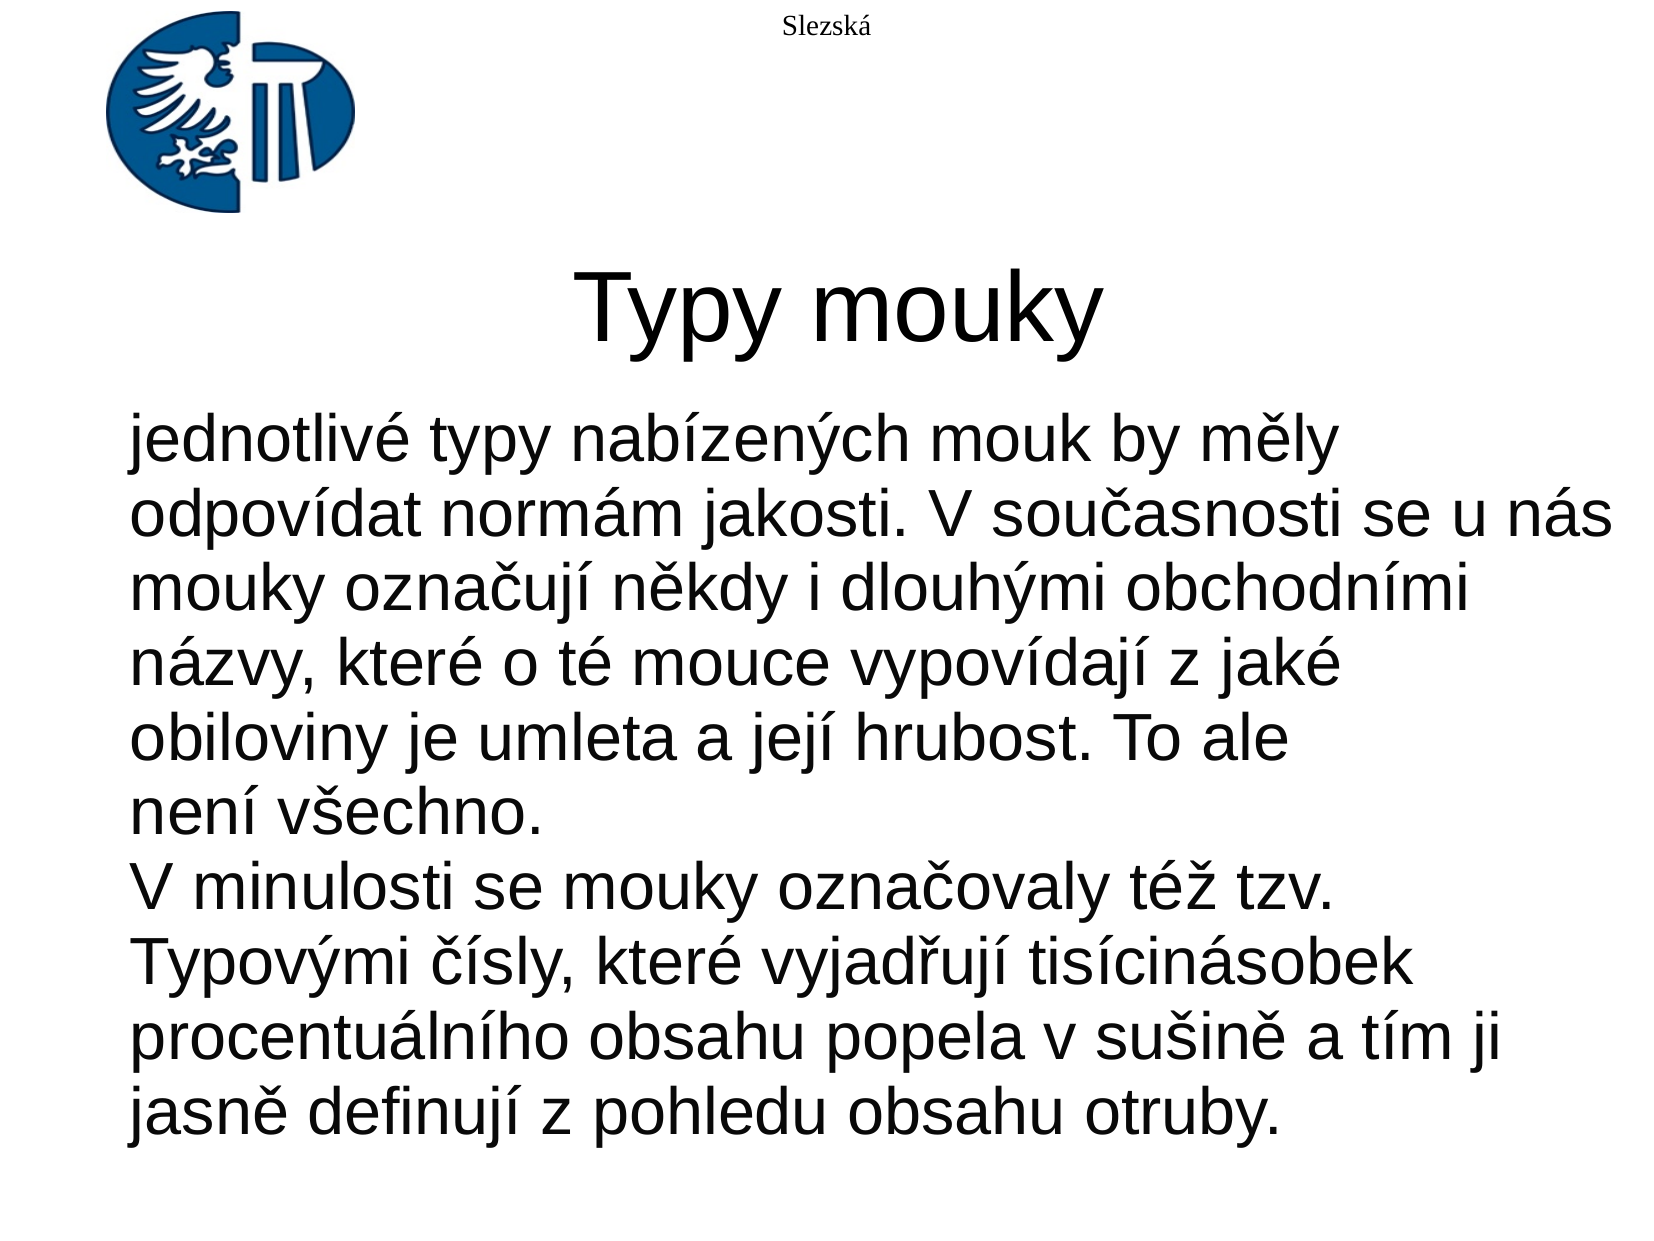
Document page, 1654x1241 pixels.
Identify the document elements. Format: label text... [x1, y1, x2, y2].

subtitle jednotlivé typy nabízených mouk by měly odpovídat normám jakosti. V současnosti se u nás mouky označují někdy i dlouhými obchodními názvy, které o té mouce vypovídají z jaké obiloviny je umleta a její hrubost. To ale není všechno. V minulosti se mouky označovaly též tzv. Typovými čísly, které vyjadřují tisícinásobek procentuálního obsahu popela v sušině a tím ji jasně definují z pohledu obsahu otruby. [129, 188, 1619, 1241]
title Typy mouky [94, 153, 1583, 461]
picture [106, 11, 355, 153]
